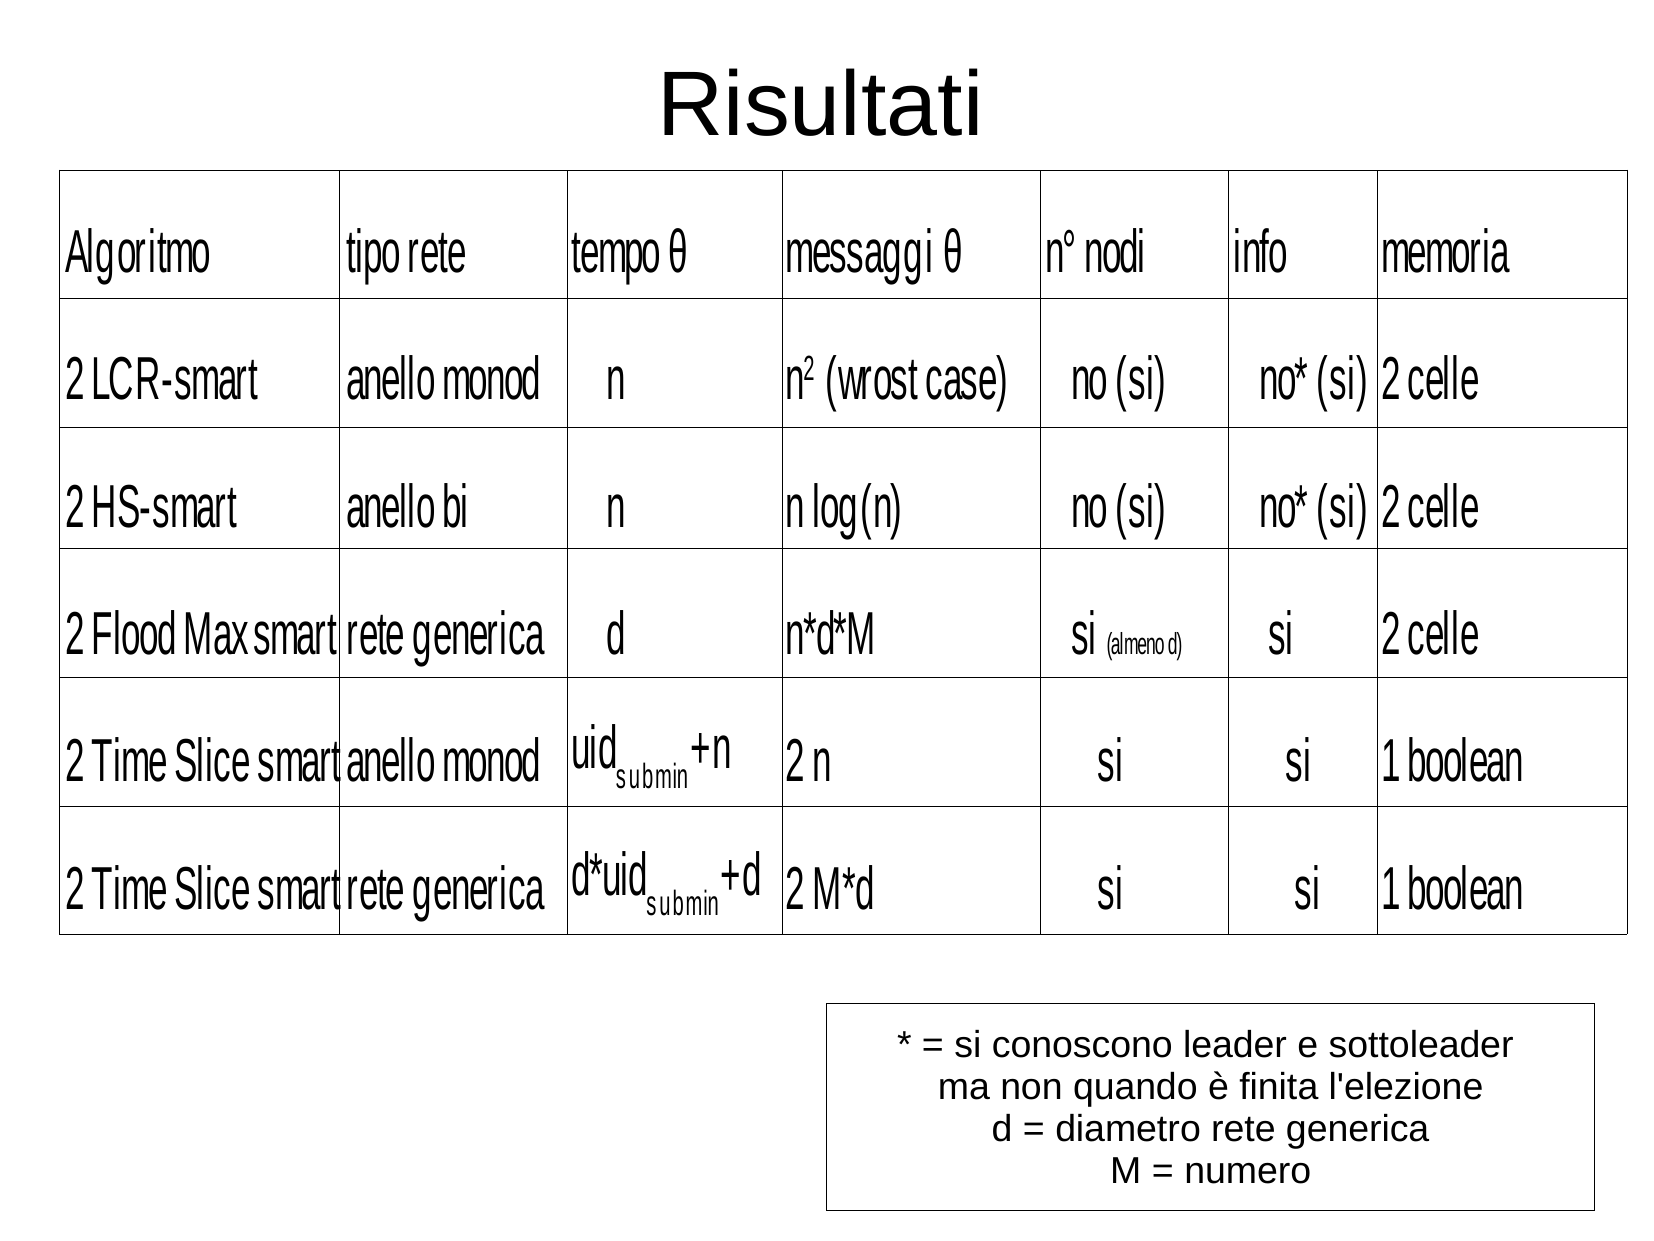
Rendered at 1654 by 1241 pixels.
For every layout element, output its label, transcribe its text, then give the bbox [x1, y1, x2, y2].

chart [59, 169, 1634, 945]
text_box * = si conoscono leader e sottoleader ma non quando è finita l'elezione d = diametro rete generica M = numero [826, 1003, 1595, 1211]
title Risultati [76, 0, 1565, 169]
